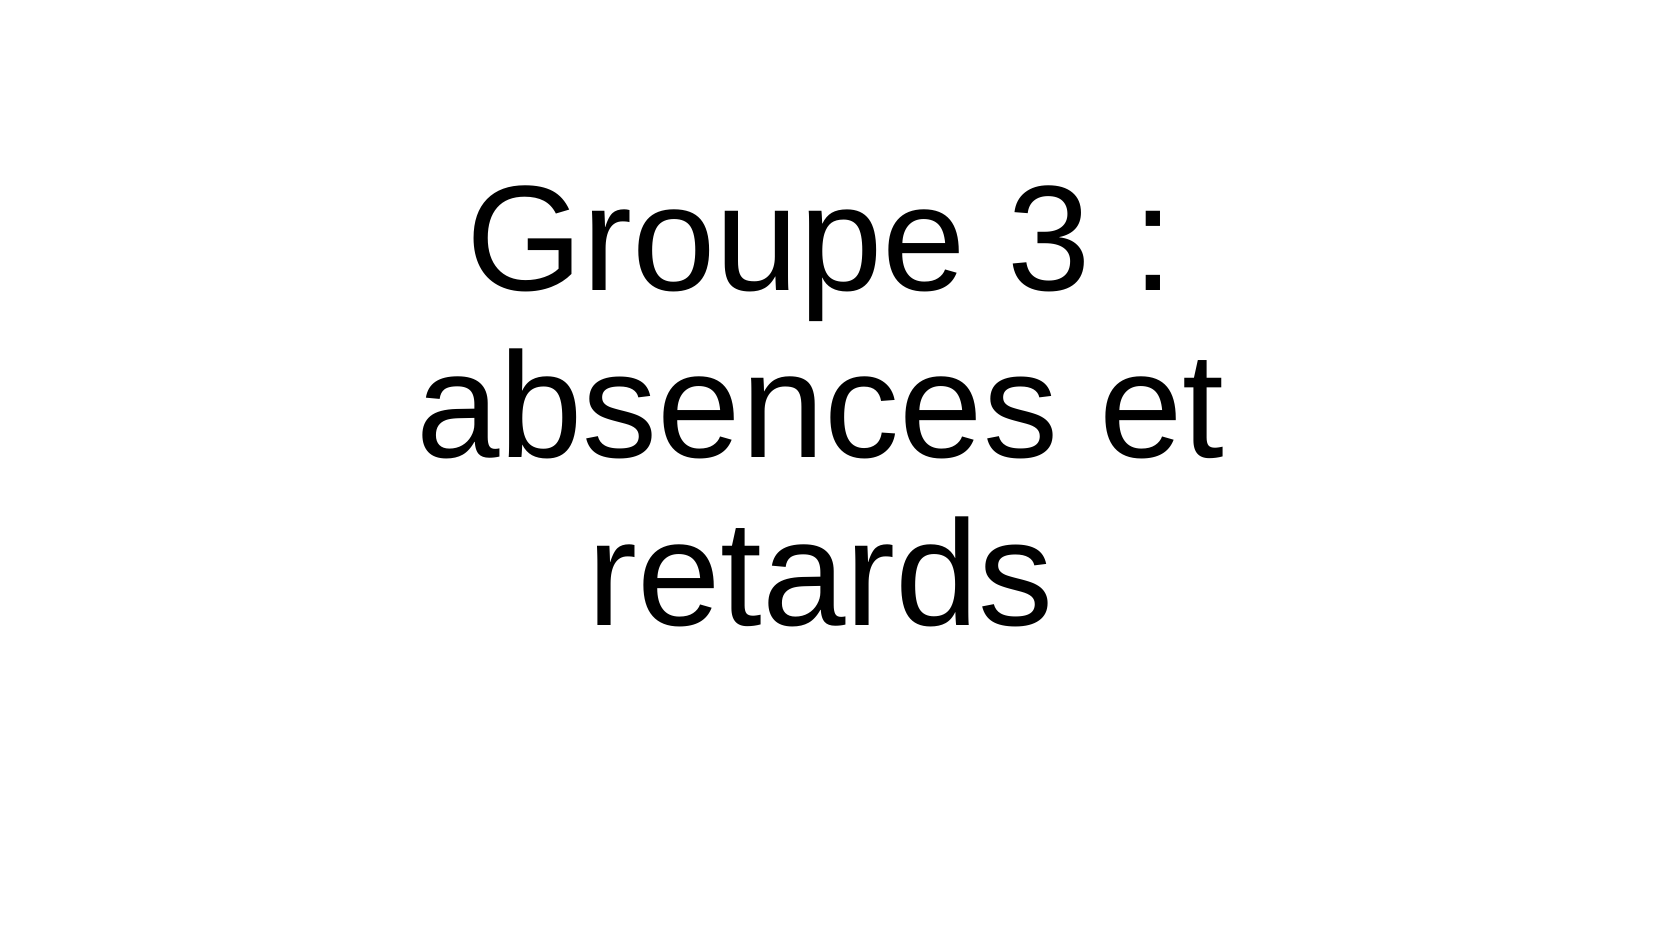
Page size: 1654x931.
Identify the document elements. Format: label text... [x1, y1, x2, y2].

text_box Groupe 3 : absences et retards [177, 154, 1465, 658]
